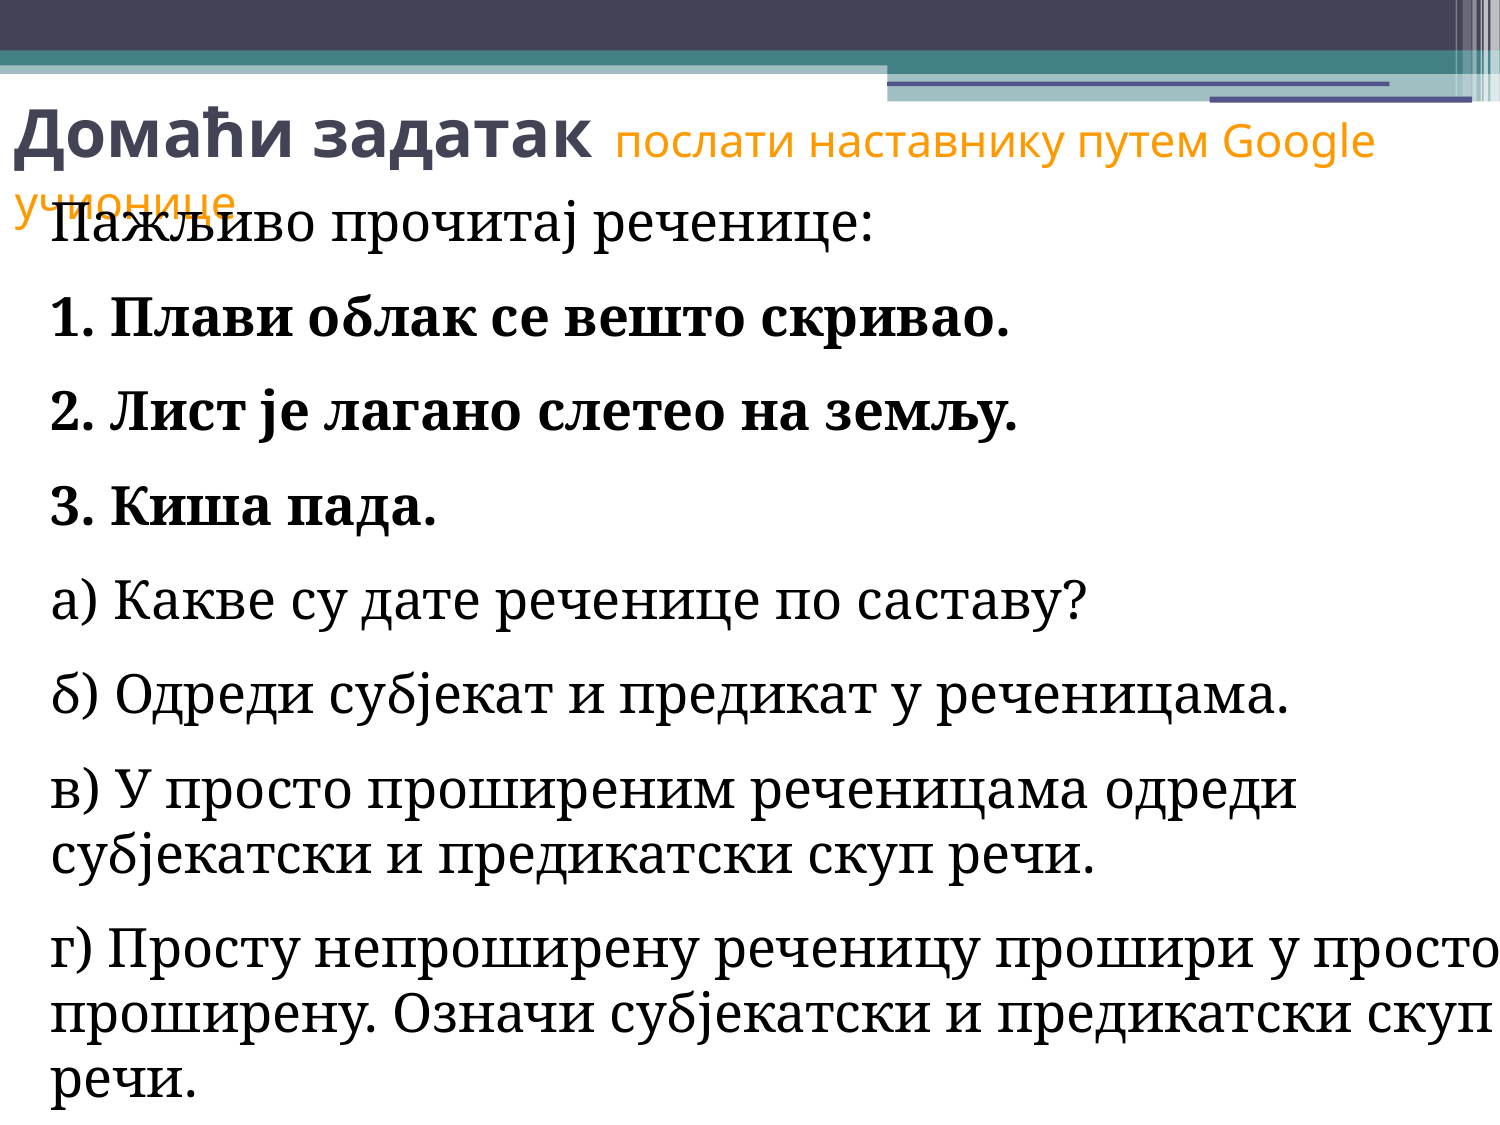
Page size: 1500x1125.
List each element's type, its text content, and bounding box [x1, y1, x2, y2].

list Пажљиво прочитај реченице: 1. Плави облак се вешто скривао. 2. Лист је лагано слетео на земљу. 3. Киша пада. а) Какве су дате реченице по саставу? б) Одреди субјекат и предикат у реченицама. в) У просто проширеним реченицама одреди субјекатски и предикатски скуп речи. г) Просту непроширену реченицу прошири у просто проширену. Означи субјекатски и предикатски скуп речи. [17, 179, 1500, 1125]
title Домаћи задатак послати наставнику путем Google учионице [0, 66, 1500, 161]
